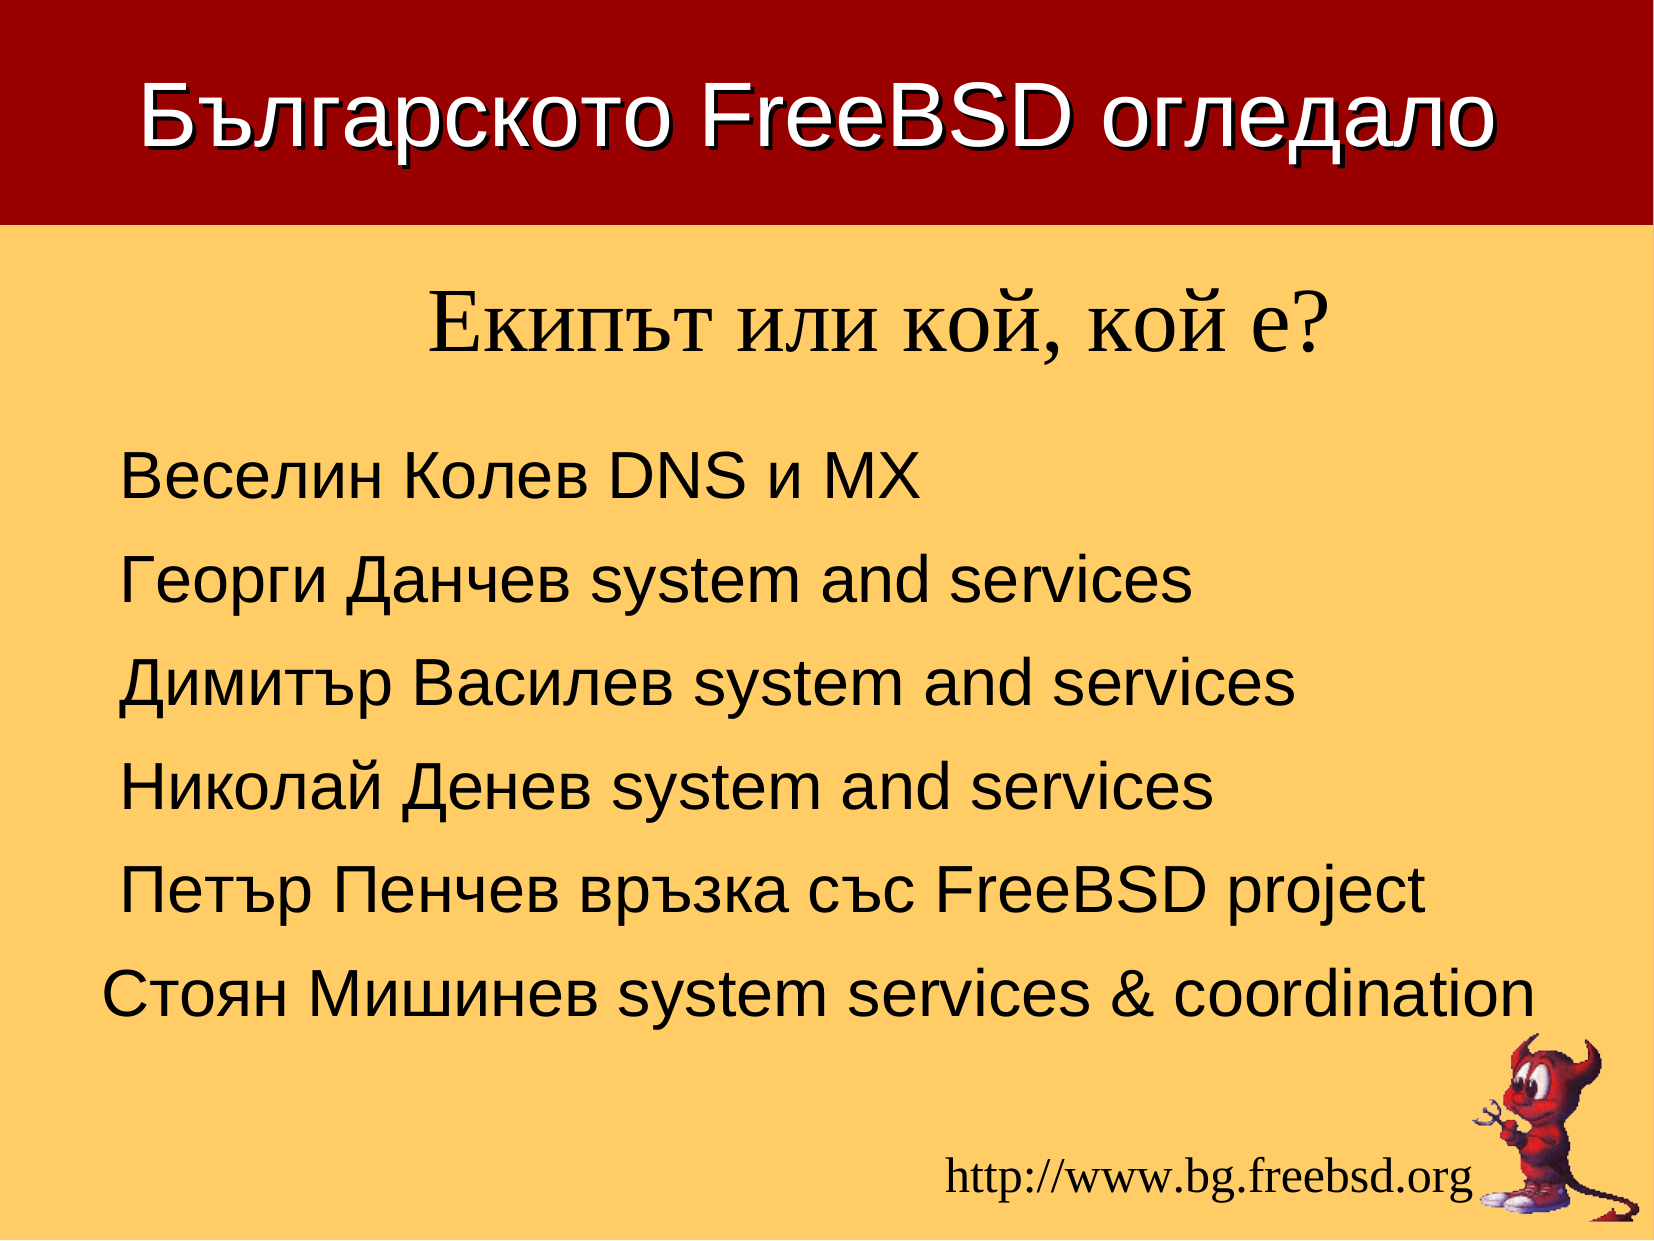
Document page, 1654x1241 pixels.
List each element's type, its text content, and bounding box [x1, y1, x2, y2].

text_box Екипът или кой, кой е? [427, 269, 1314, 372]
title Българското FreeBSD огледало [112, 11, 1525, 219]
text_box http://www.bg.freebsd.org [945, 1148, 1466, 1204]
picture [1464, 1030, 1643, 1227]
list Веселин Колев DNS и MX Георги Данчев system and services Димитър Василев system and services Николай Денев system and services Петър Пенчев връзка със FreeBSD project Стоян Мишинев system services & coordination [101, 438, 1598, 1031]
